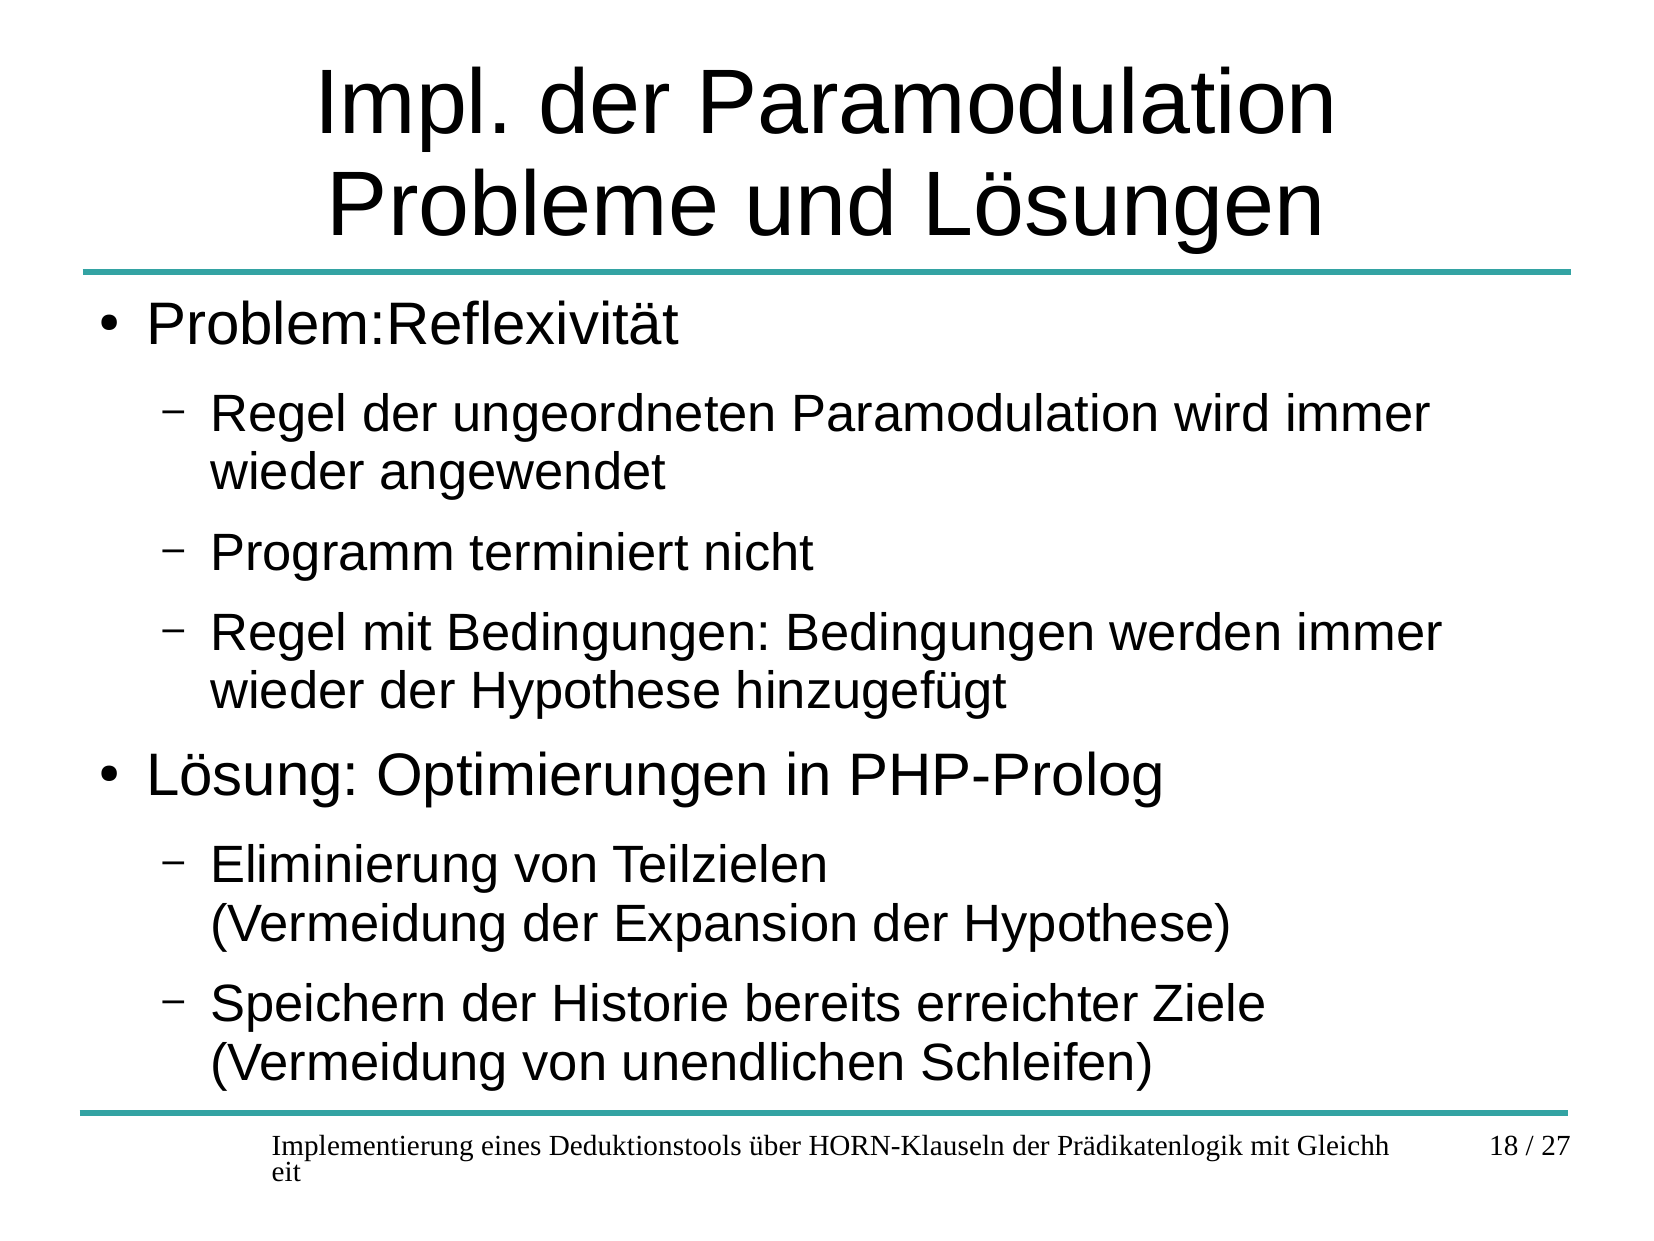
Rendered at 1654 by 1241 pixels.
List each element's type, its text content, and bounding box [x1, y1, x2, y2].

title Impl. der Paramodulation Probleme und Lösungen [82, 49, 1571, 257]
list Problem:Reflexivität Regel der ungeordneten Paramodulation wird immer wieder angewendet Programm terminiert nicht Regel mit Bedingungen: Bedingungen werden immer wieder der Hypothese hinzugefügt Lösung: Optimierungen in PHP-Prolog Eliminierung von Teilzielen (Vermeidung der Expansion der Hypothese) Speichern der Historie bereits erreichter Ziele (Vermeidung von unendlichen Schleifen) [82, 290, 1538, 1099]
